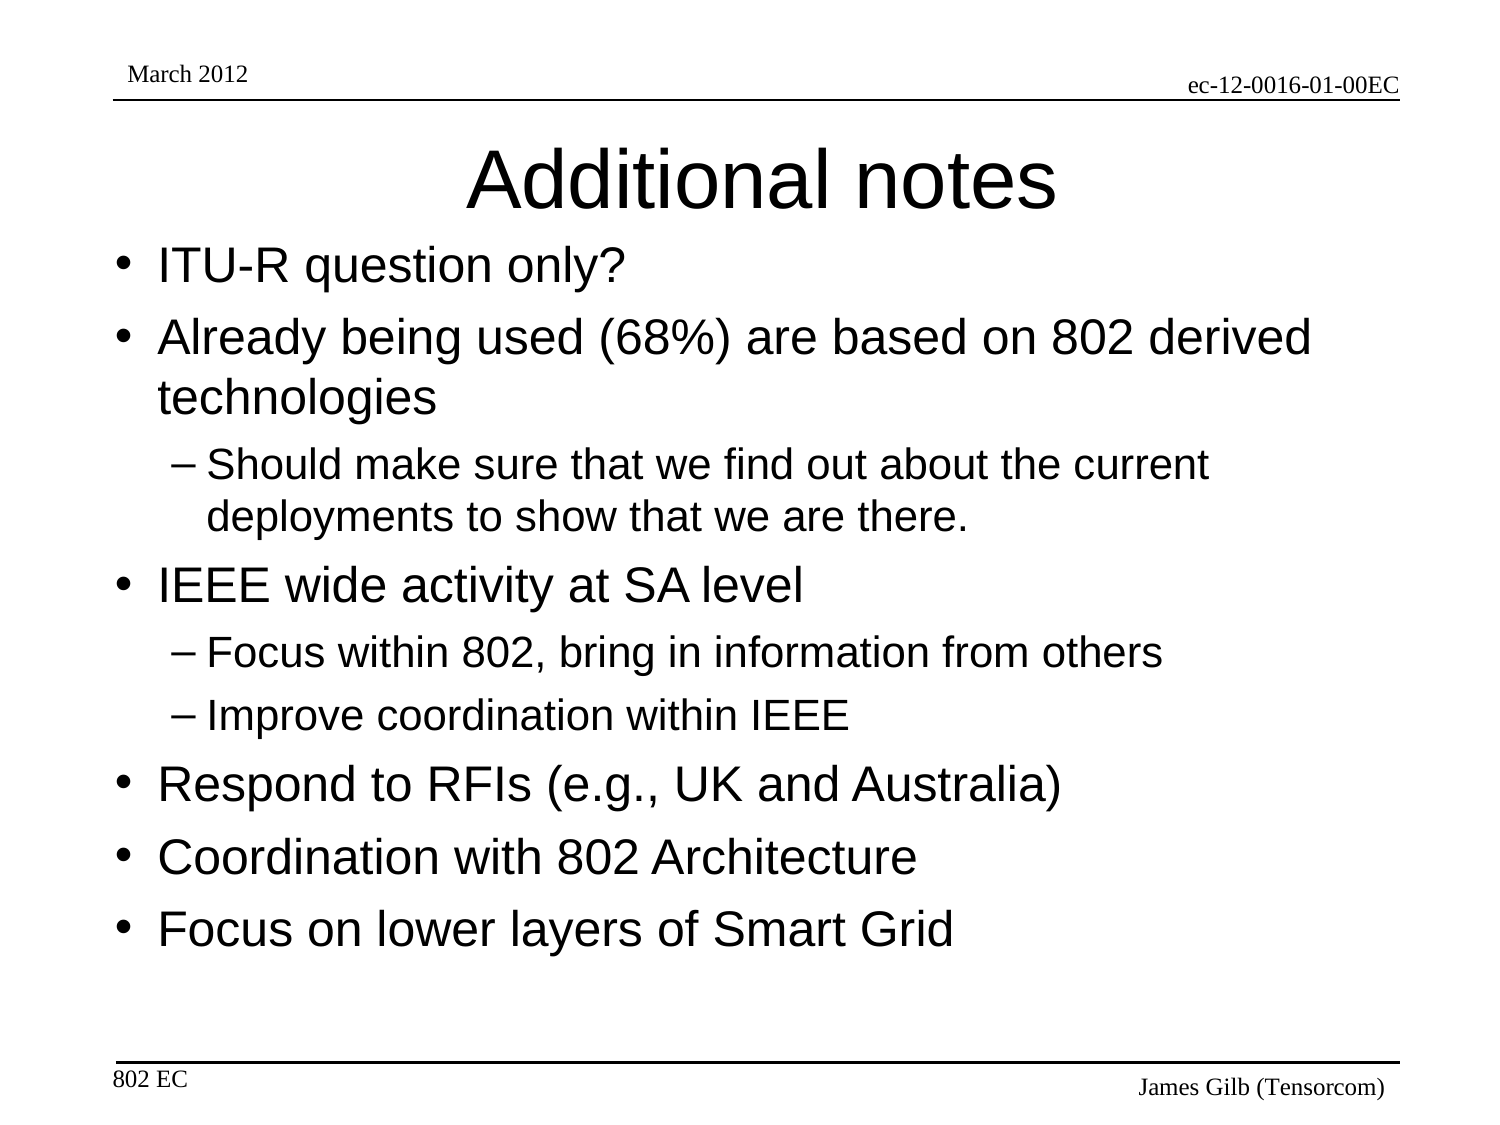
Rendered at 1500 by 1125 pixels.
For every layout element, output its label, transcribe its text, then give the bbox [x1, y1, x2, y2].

title Additional notes [125, 112, 1401, 238]
list ITU-R question only? Already being used (68%) are based on 802 derived technologies Should make sure that we find out about the current deployments to show that we are there. IEEE wide activity at SA level Focus within 802, bring in information from others Improve coordination within IEEE Respond to RFIs (e.g., UK and Australia) Coordination with 802 Architecture Focus on lower layers of Smart Grid [99, 224, 1375, 968]
